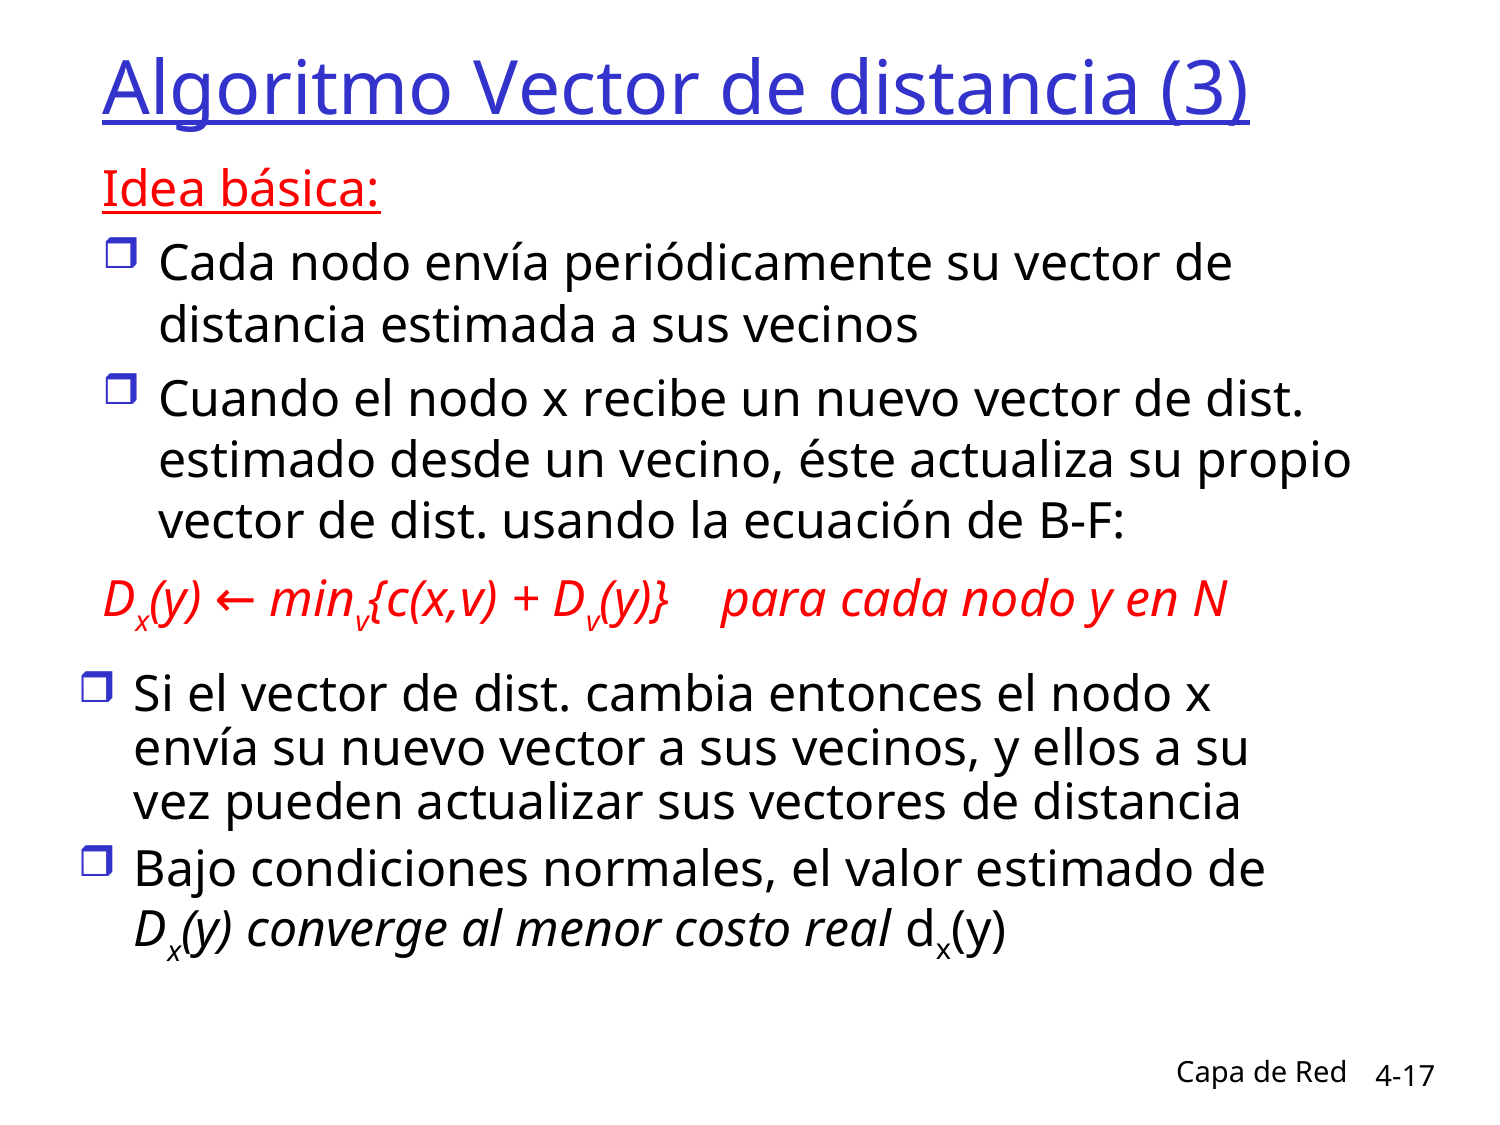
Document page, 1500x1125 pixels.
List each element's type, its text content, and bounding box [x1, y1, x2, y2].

list Idea básica: Cada nodo envía periódicamente su vector de distancia estimada a sus vecinos Cuando el nodo x recibe un nuevo vector de dist. estimado desde un vecino, éste actualiza su propio vector de dist. usando la ecuación de B-F: Dx(y) ← minv{c(x,v) + Dv(y)} para cada nodo y en N [87, 149, 1463, 1066]
text_box Si el vector de dist. cambia entonces el nodo x envía su nuevo vector a sus vecinos, y ellos a su vez pueden actualizar sus vectores de distancia Bajo condiciones normales, el valor estimado de Dx(y) converge al menor costo real dx(y) [63, 660, 1339, 969]
title Algoritmo Vector de distancia (3) [87, 15, 1363, 149]
